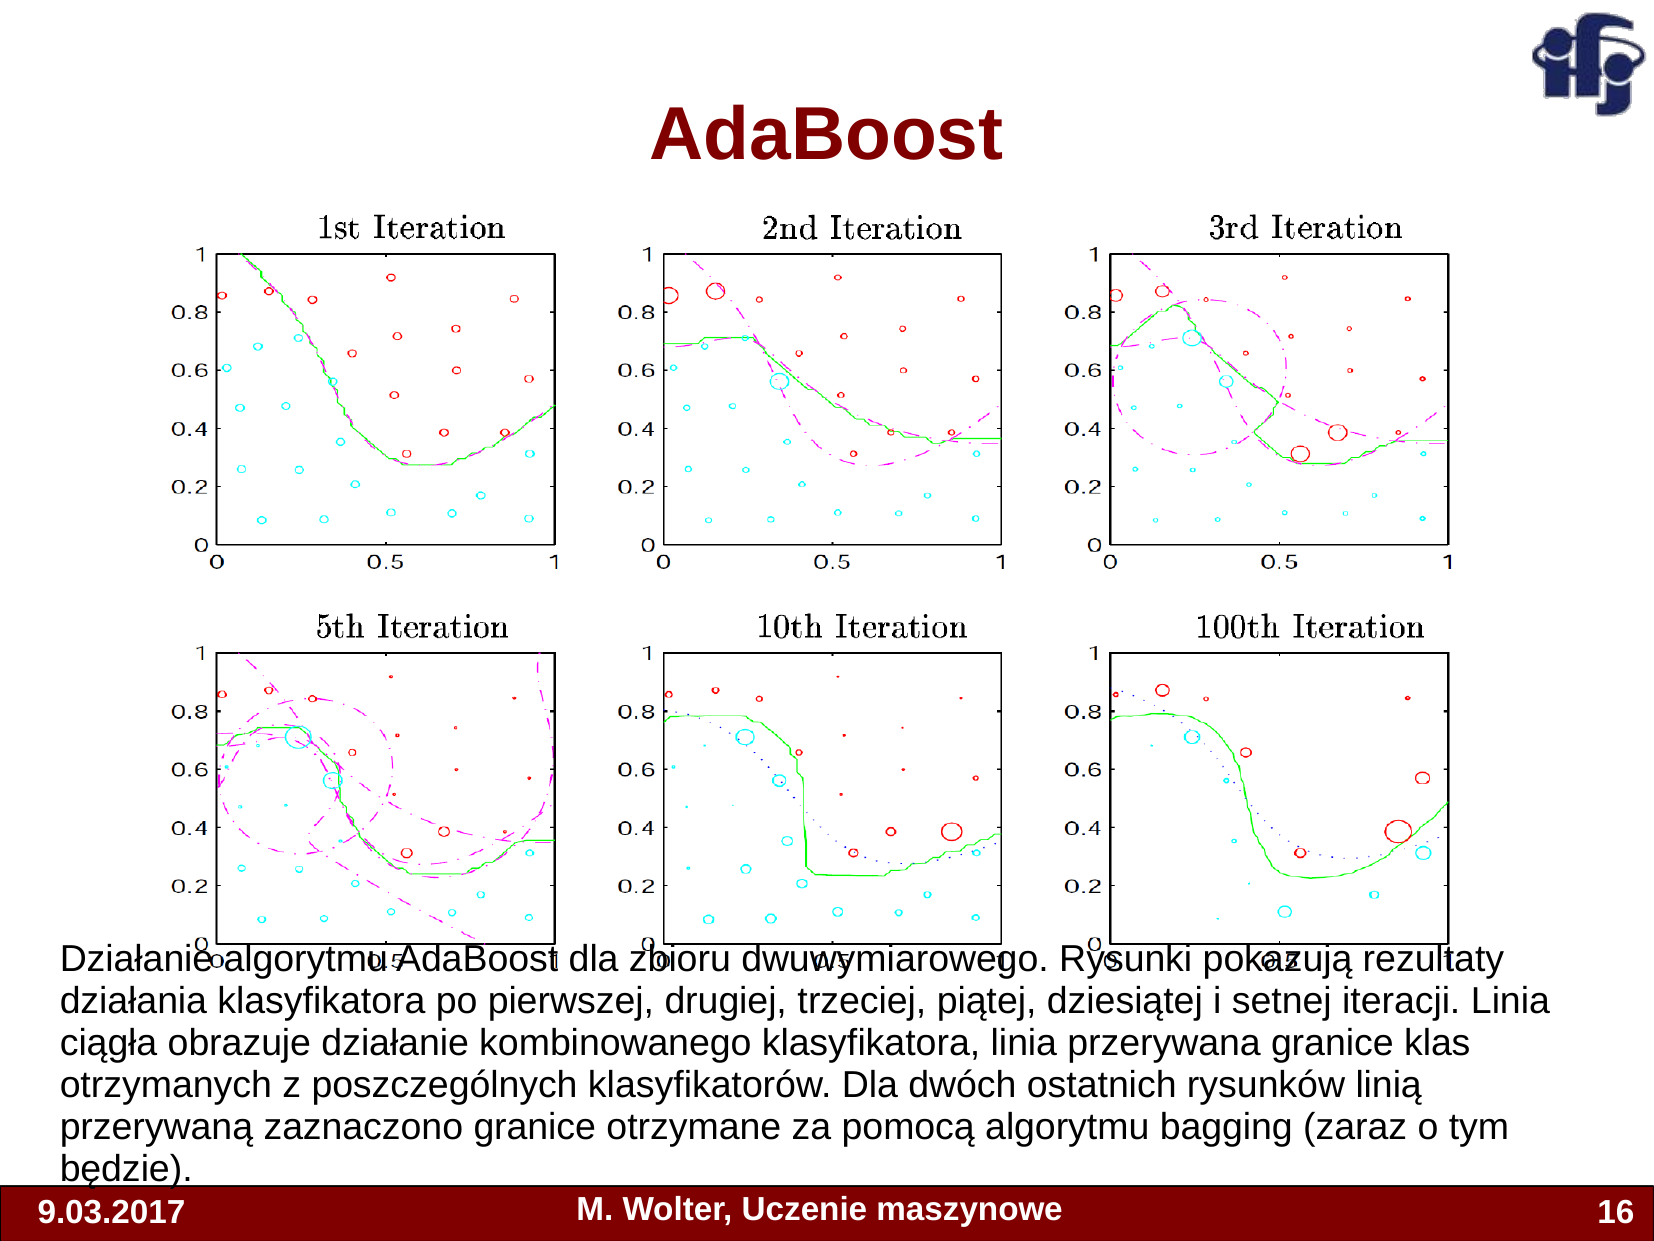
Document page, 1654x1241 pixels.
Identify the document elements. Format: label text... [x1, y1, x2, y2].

picture [1525, 0, 1654, 129]
title AdaBoost [82, 25, 1571, 233]
text_box Działanie algorytmu AdaBoost dla zbioru dwuwymiarowego. Rysunki pokazują rezultaty działania klasyfikatora po pierwszej, drugiej, trzeciej, piątej, dziesiątej i setnej iteracji. Linia ciągła obrazuje działanie kombinowanego klasyfikatora, linia przerywana granice klas otrzymanych z poszczególnych klasyfikatorów. Dla dwóch ostatnich rysunków linią przerywaną zaznaczono granice otrzymane za pomocą algorytmu bagging (zaraz o tym będzie). [45, 930, 1606, 1239]
picture [149, 193, 1494, 930]
